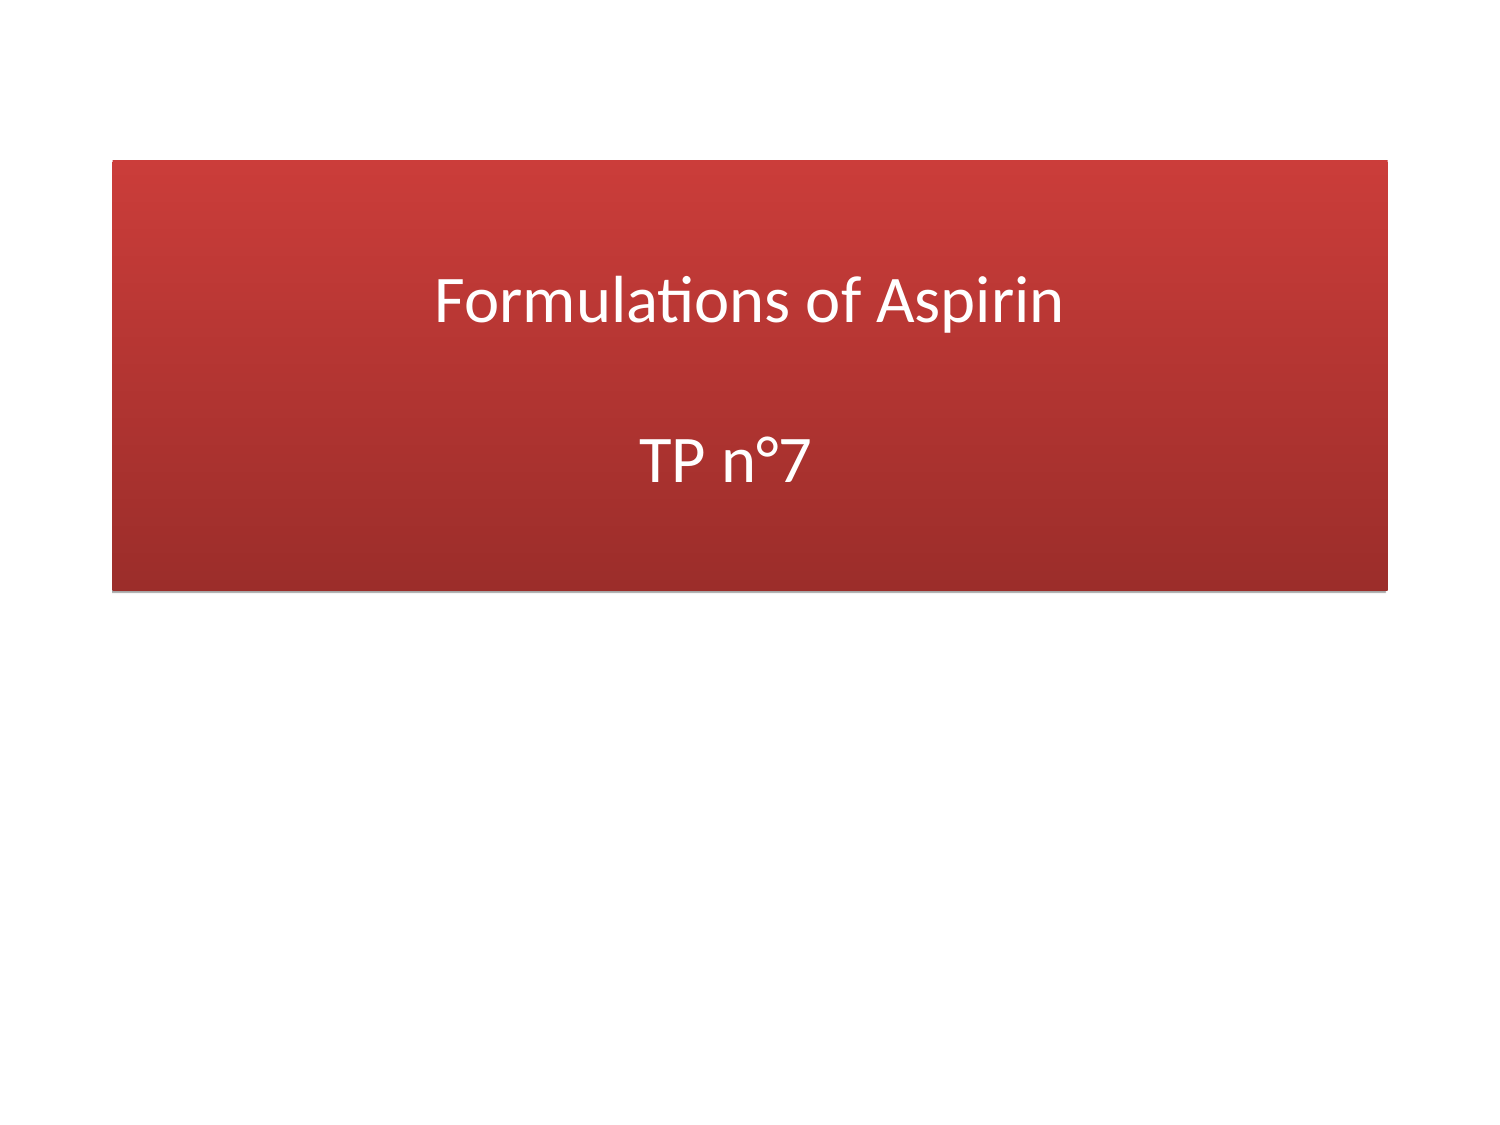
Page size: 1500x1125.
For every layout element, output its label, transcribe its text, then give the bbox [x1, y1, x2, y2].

title Formulations of Aspirin TP n°7 [112, 160, 1388, 591]
